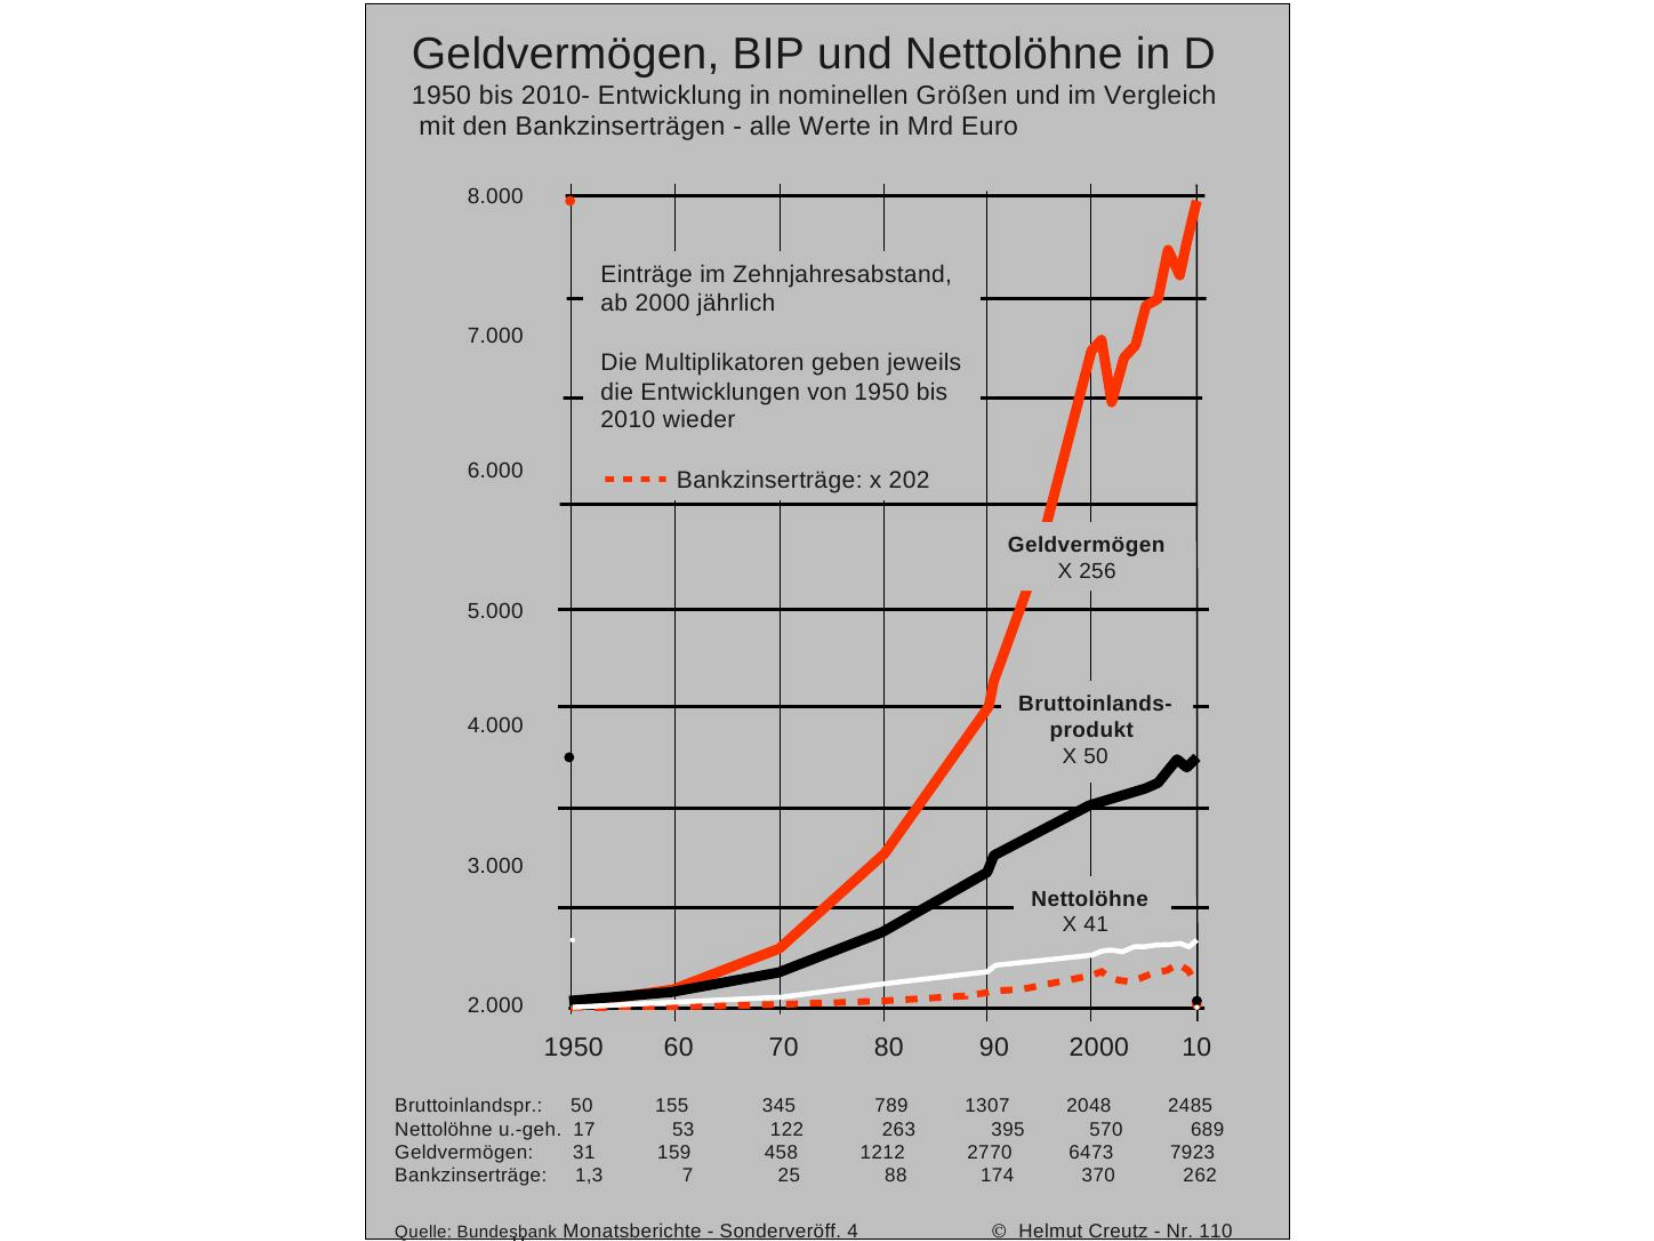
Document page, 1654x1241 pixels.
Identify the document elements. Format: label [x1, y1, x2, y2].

picture [365, 1, 1297, 1241]
